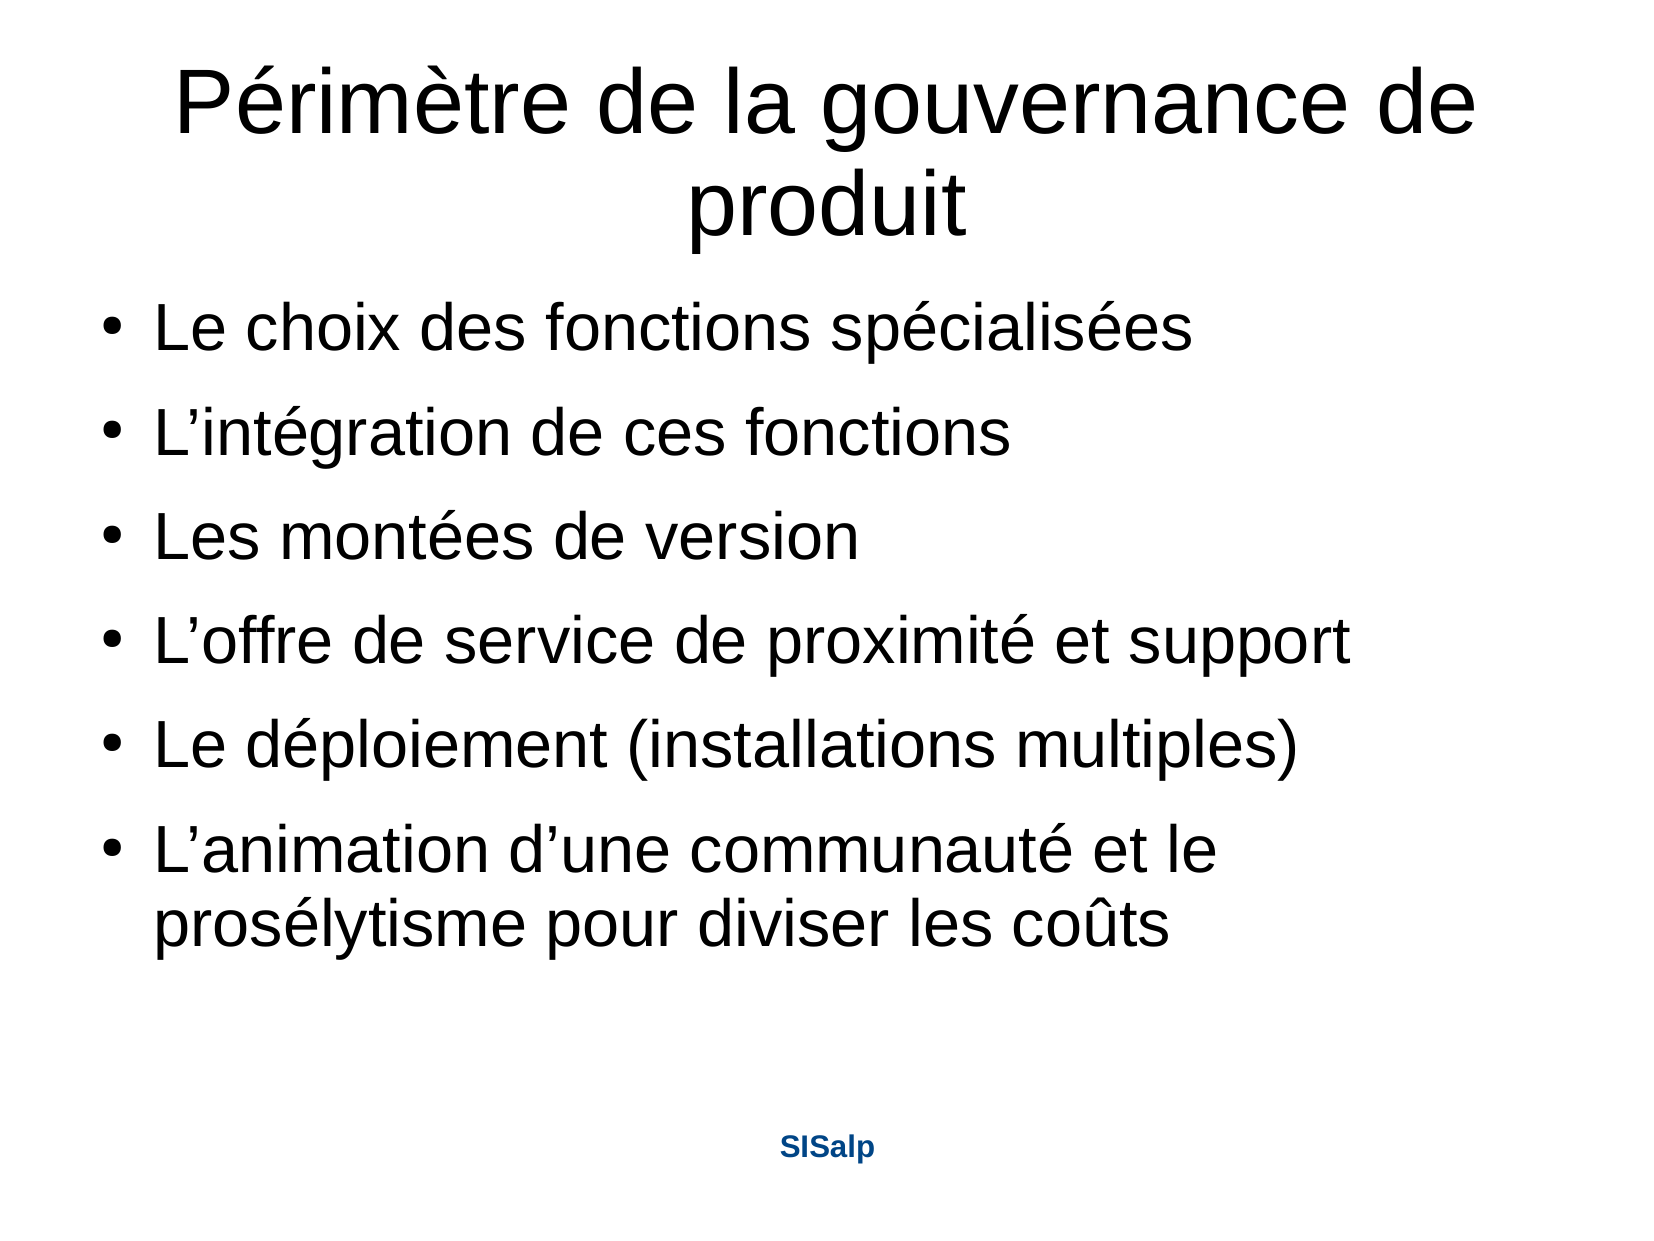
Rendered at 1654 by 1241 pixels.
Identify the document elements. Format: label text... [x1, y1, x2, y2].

list Le choix des fonctions spécialisées L’intégration de ces fonctions Les montées de version L’offre de service de proximité et support Le déploiement (installations multiples) L’animation d’une communauté et le prosélytisme pour diviser les coûts [82, 290, 1571, 1010]
title Périmètre de la gouvernance de produit [82, 49, 1571, 257]
